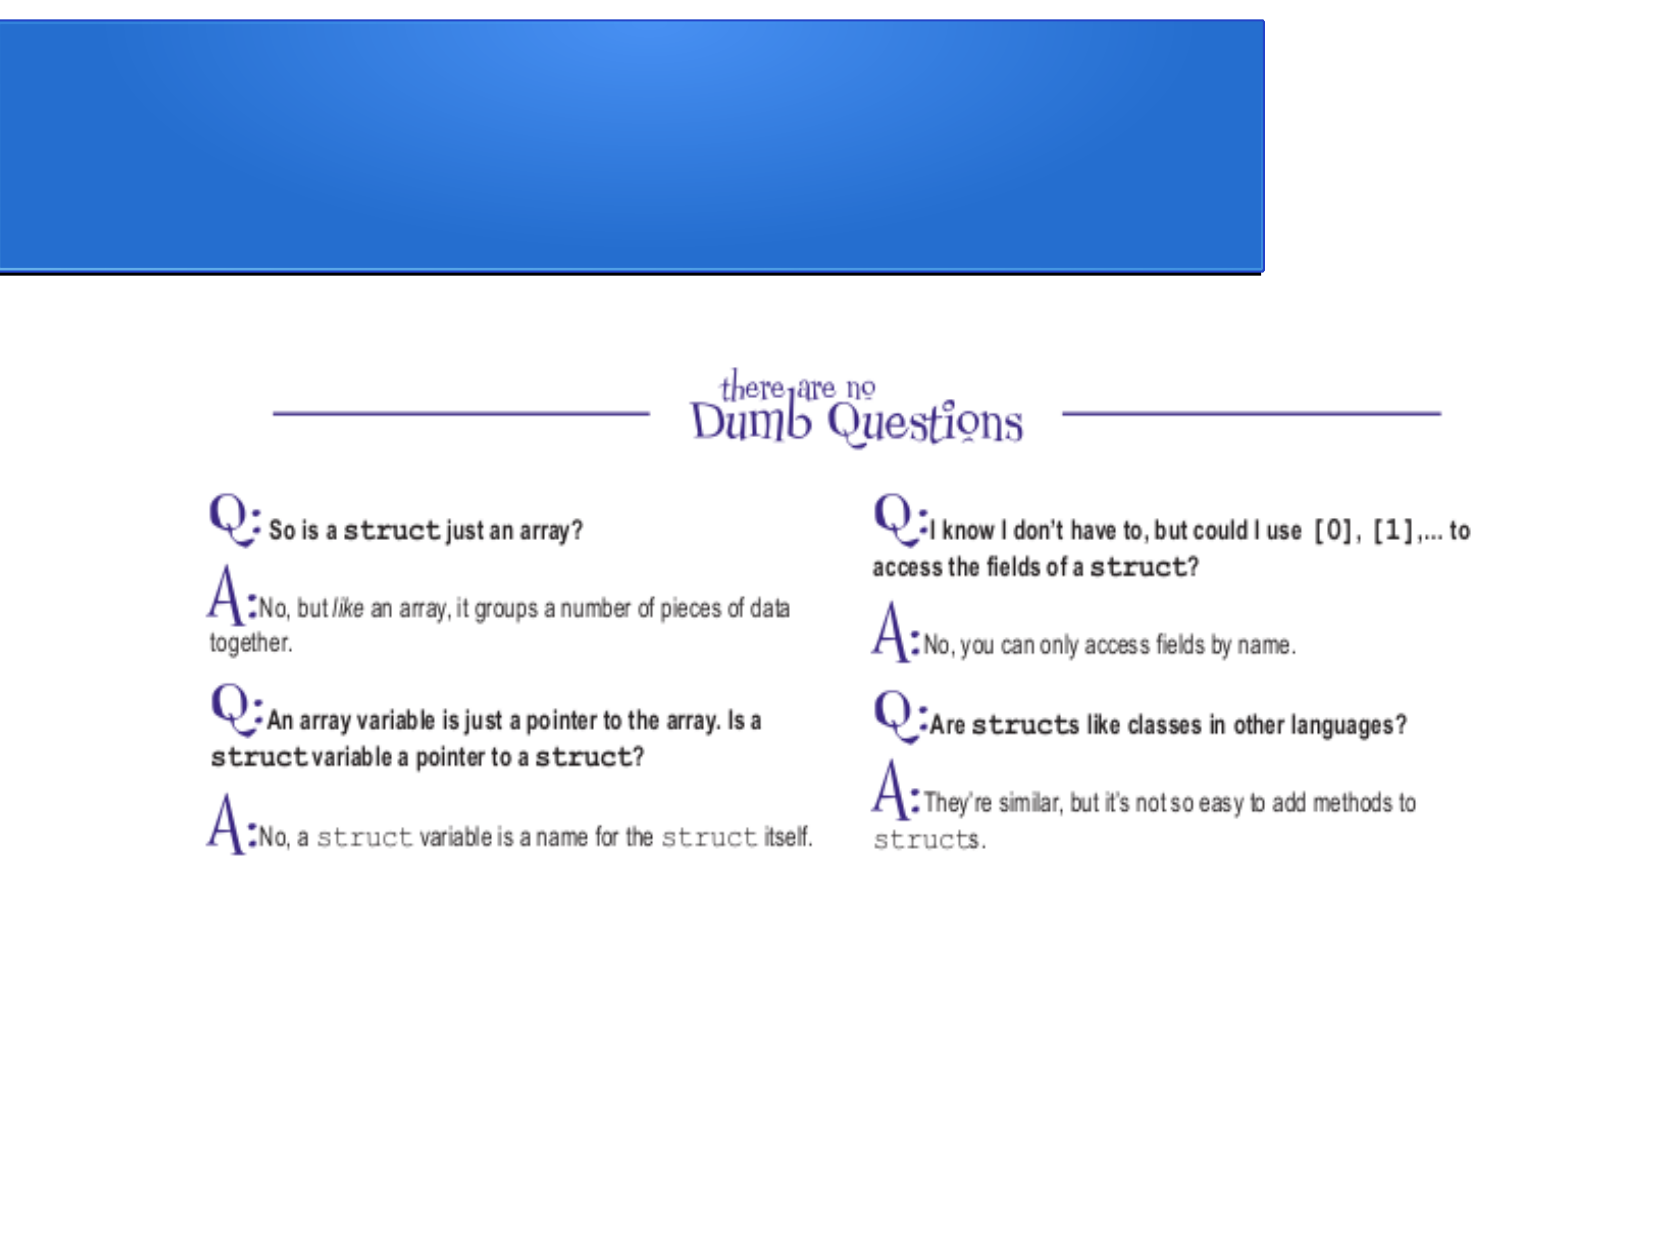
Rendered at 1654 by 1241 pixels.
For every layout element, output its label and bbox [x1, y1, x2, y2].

picture [188, 366, 1524, 875]
